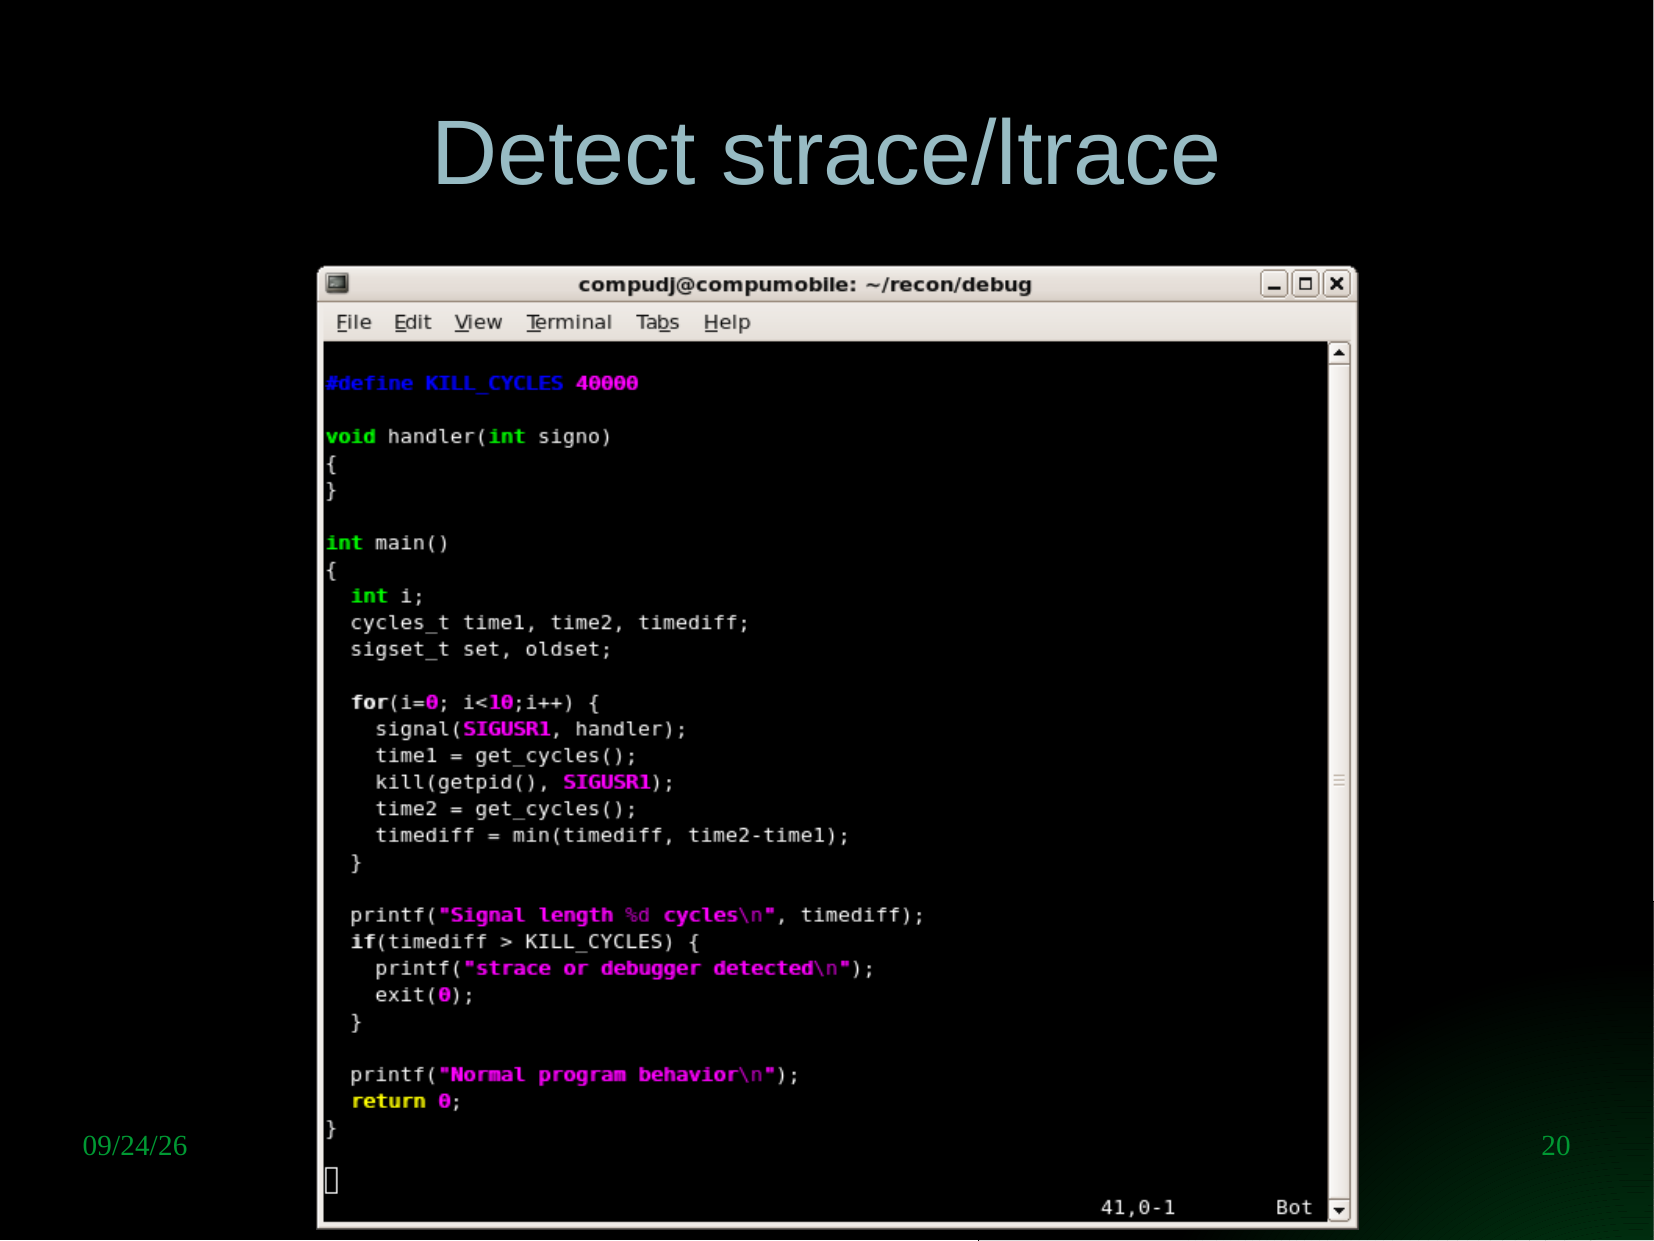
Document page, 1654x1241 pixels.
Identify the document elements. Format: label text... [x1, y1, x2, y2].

picture [316, 265, 1359, 1230]
title Detect strace/ltrace [82, 49, 1571, 257]
